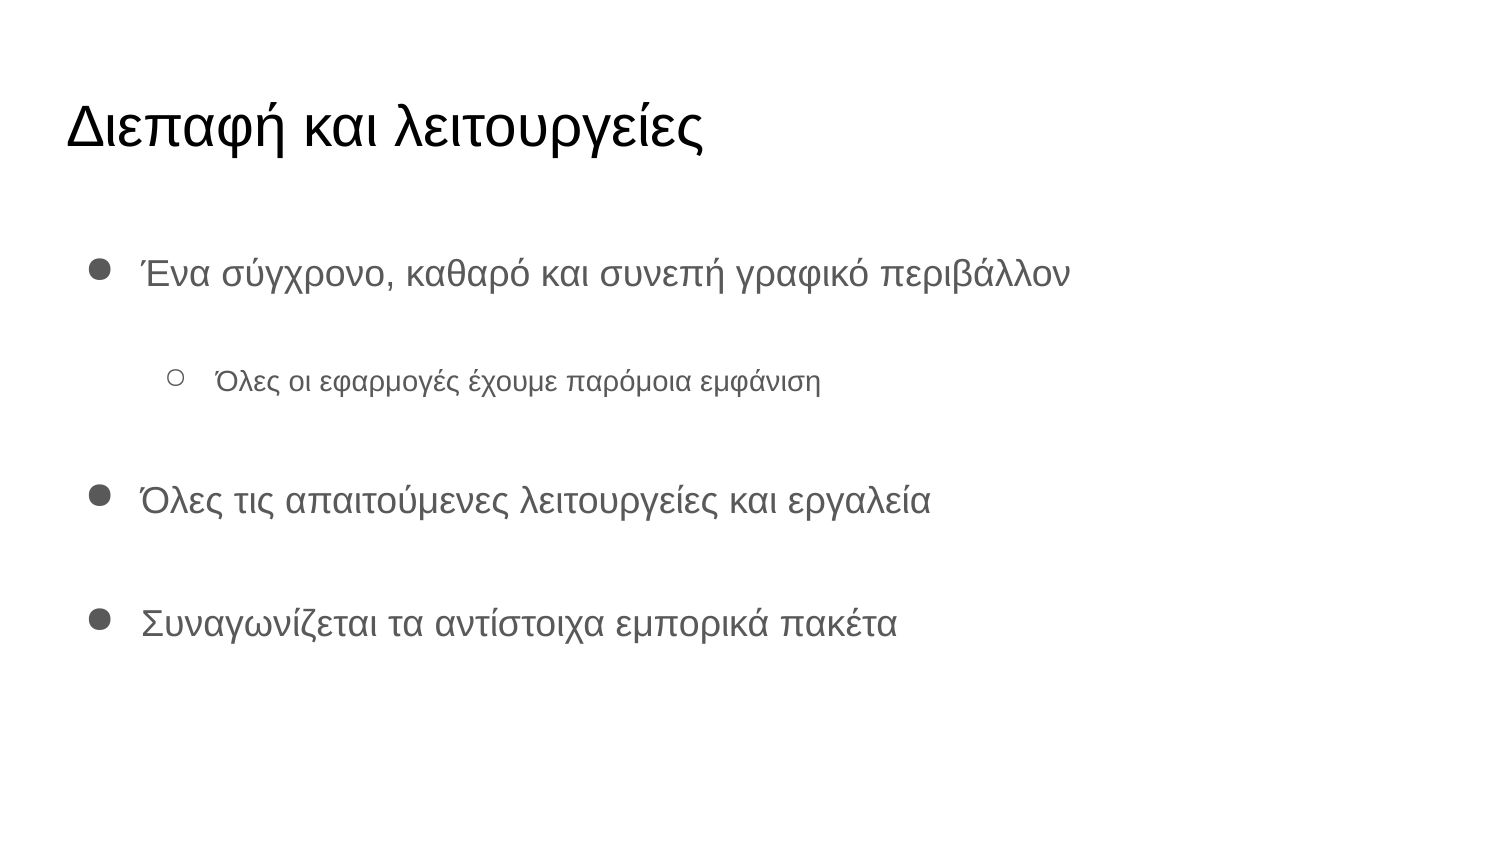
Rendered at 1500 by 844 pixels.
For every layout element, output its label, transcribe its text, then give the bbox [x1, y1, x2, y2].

list Ένα σύγχρονο, καθαρό και συνεπή γραφικό περιβάλλον Όλες οι εφαρμογές έχουμε παρόμοια εμφάνιση Όλες τις απαιτούμενες λειτουργείες και εργαλεία Συναγωνίζεται τα αντίστοιχα εμπορικά πακέτα [51, 189, 1449, 750]
title Διεπαφή και λειτουργείες [51, 72, 1449, 167]
